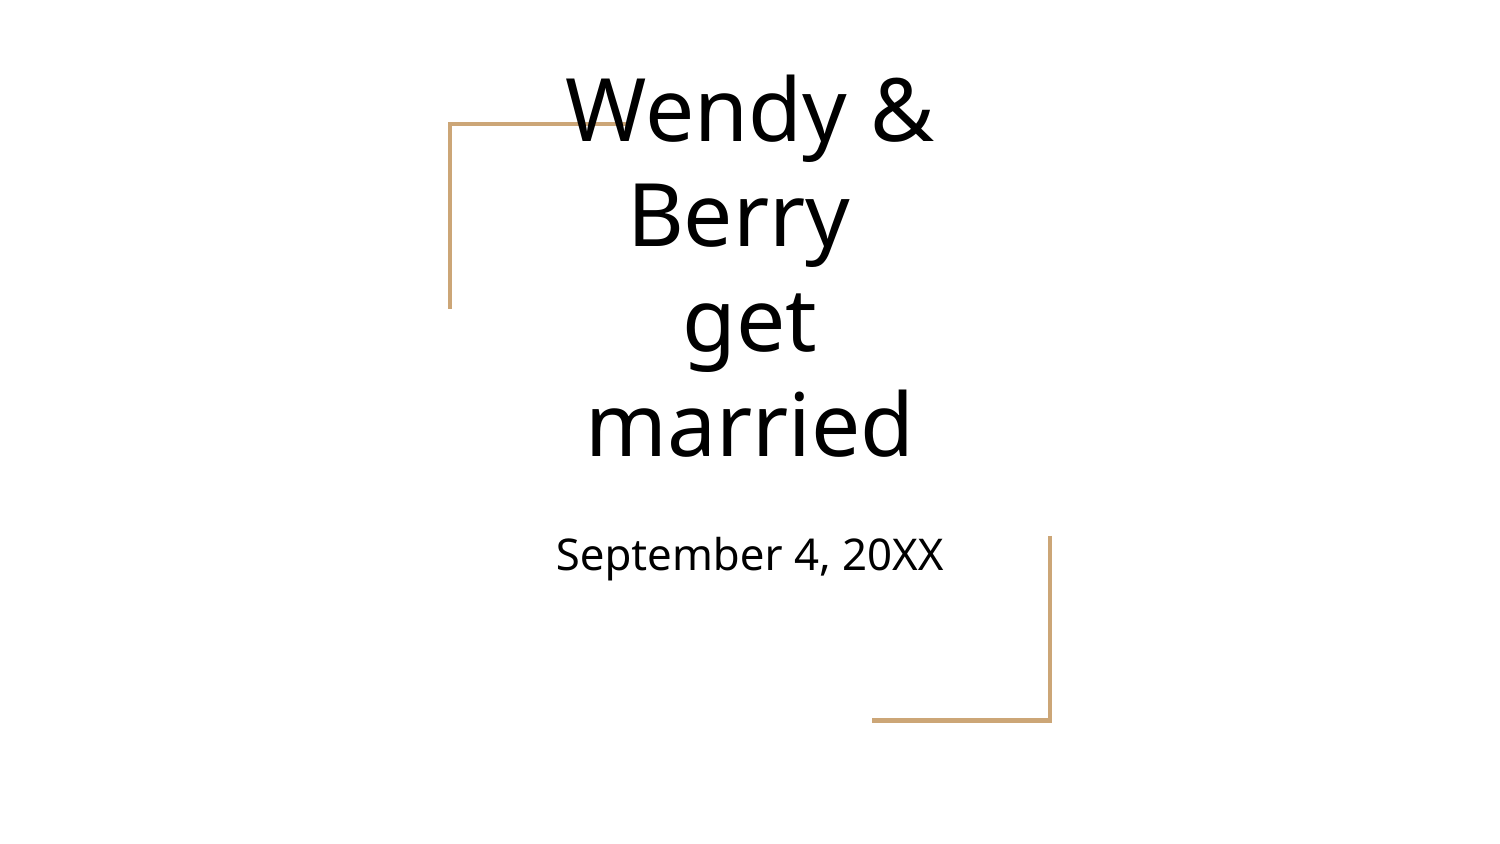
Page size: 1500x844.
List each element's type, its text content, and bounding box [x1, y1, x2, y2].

subtitle September 4, 20XX [499, 511, 1001, 627]
title Wendy & Berry get married [499, 236, 1001, 490]
